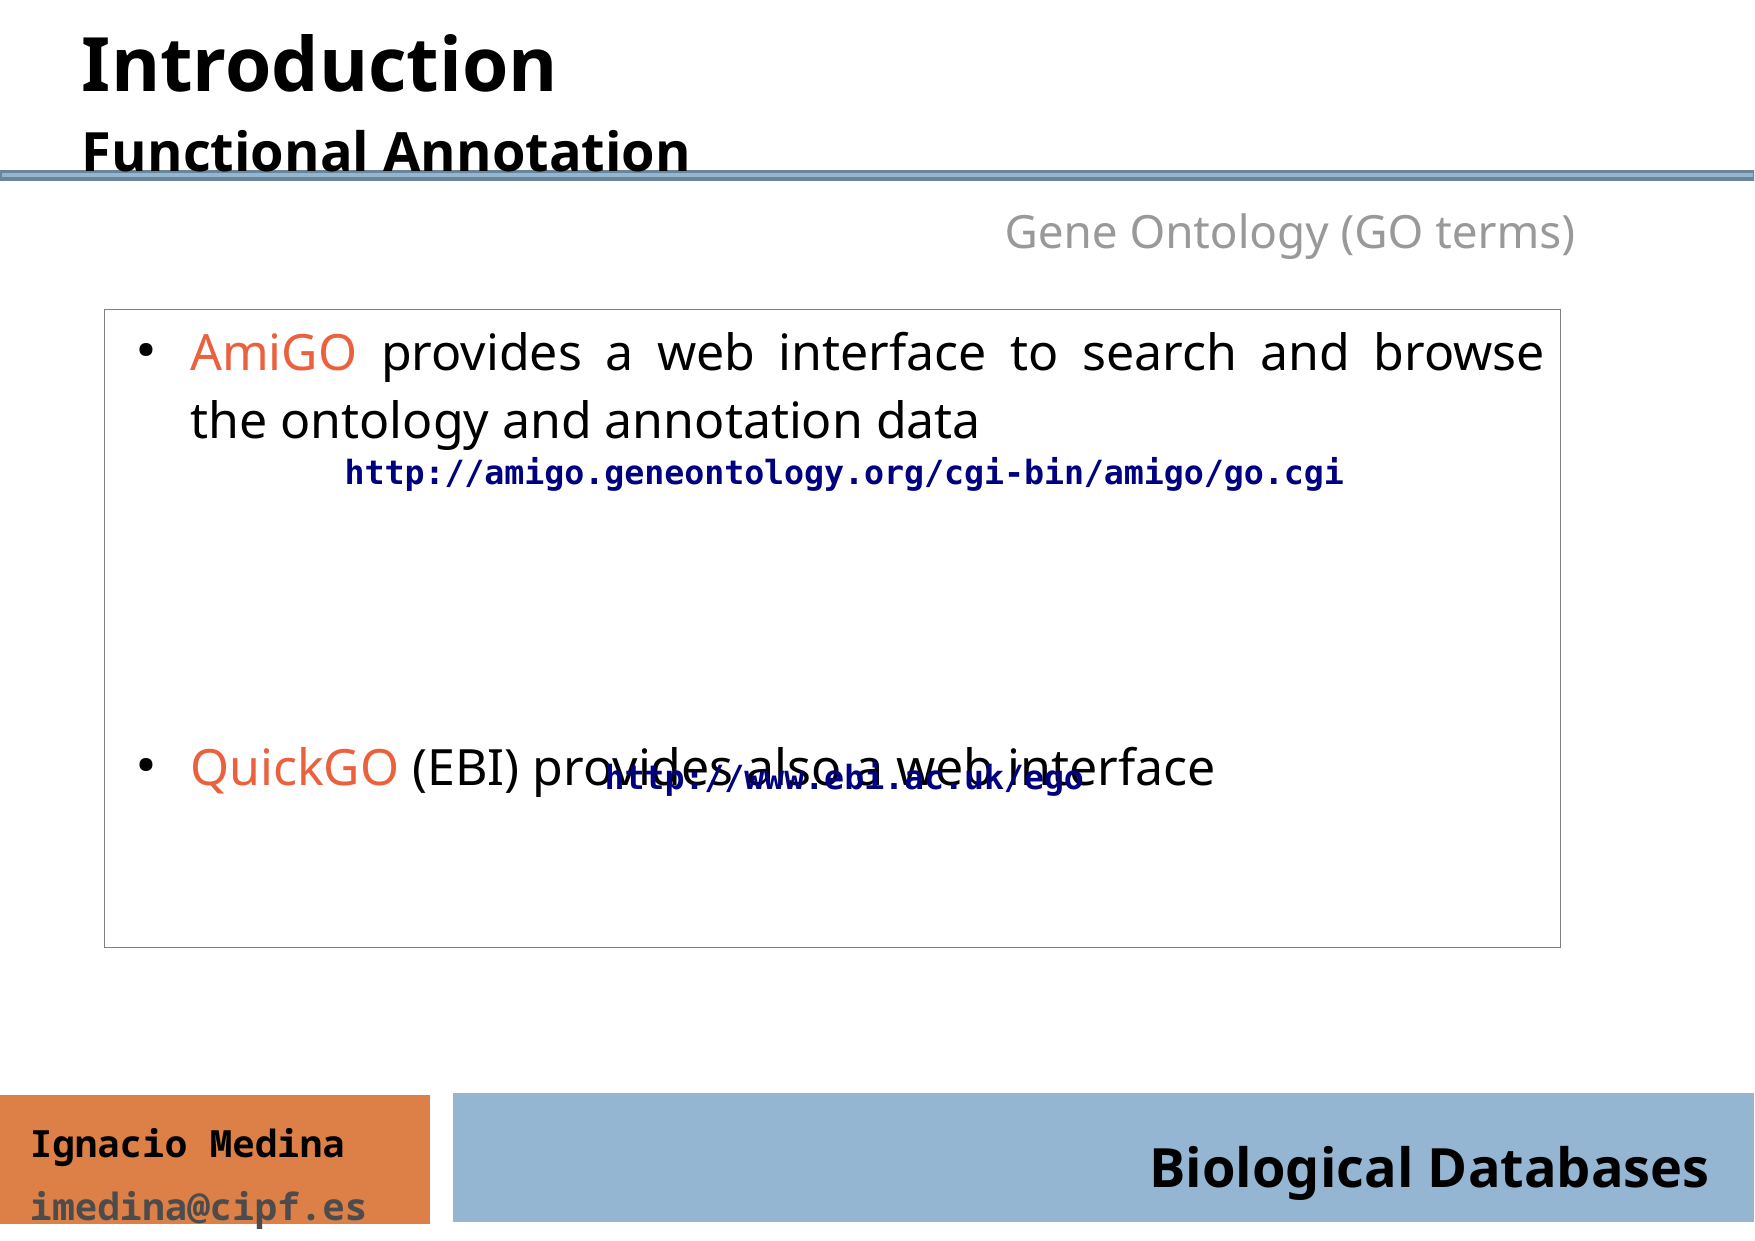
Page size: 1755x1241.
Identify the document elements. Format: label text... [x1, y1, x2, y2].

text_box Introduction Functional Annotation [67, 3, 1688, 168]
text_box http://www.ebi.ac.uk/ego [266, 751, 1423, 805]
text_box [0, 171, 112, 179]
text_box Biological Databases [675, 1122, 1726, 1200]
title [112, 153, 1571, 219]
text_box Ignacio Medina imedina@cipf.es [15, 1110, 406, 1213]
text_box AmiGO provides a web interface to search and browse the ontology and annotation data QuickGO (EBI) provides also a web interface [104, 309, 1561, 948]
text_box http://amigo.geneontology.org/cgi-bin/amigo/go.cgi [266, 446, 1423, 500]
text_box Gene Ontology (GO terms) [615, 192, 1591, 263]
text_box [1571, 171, 1754, 179]
